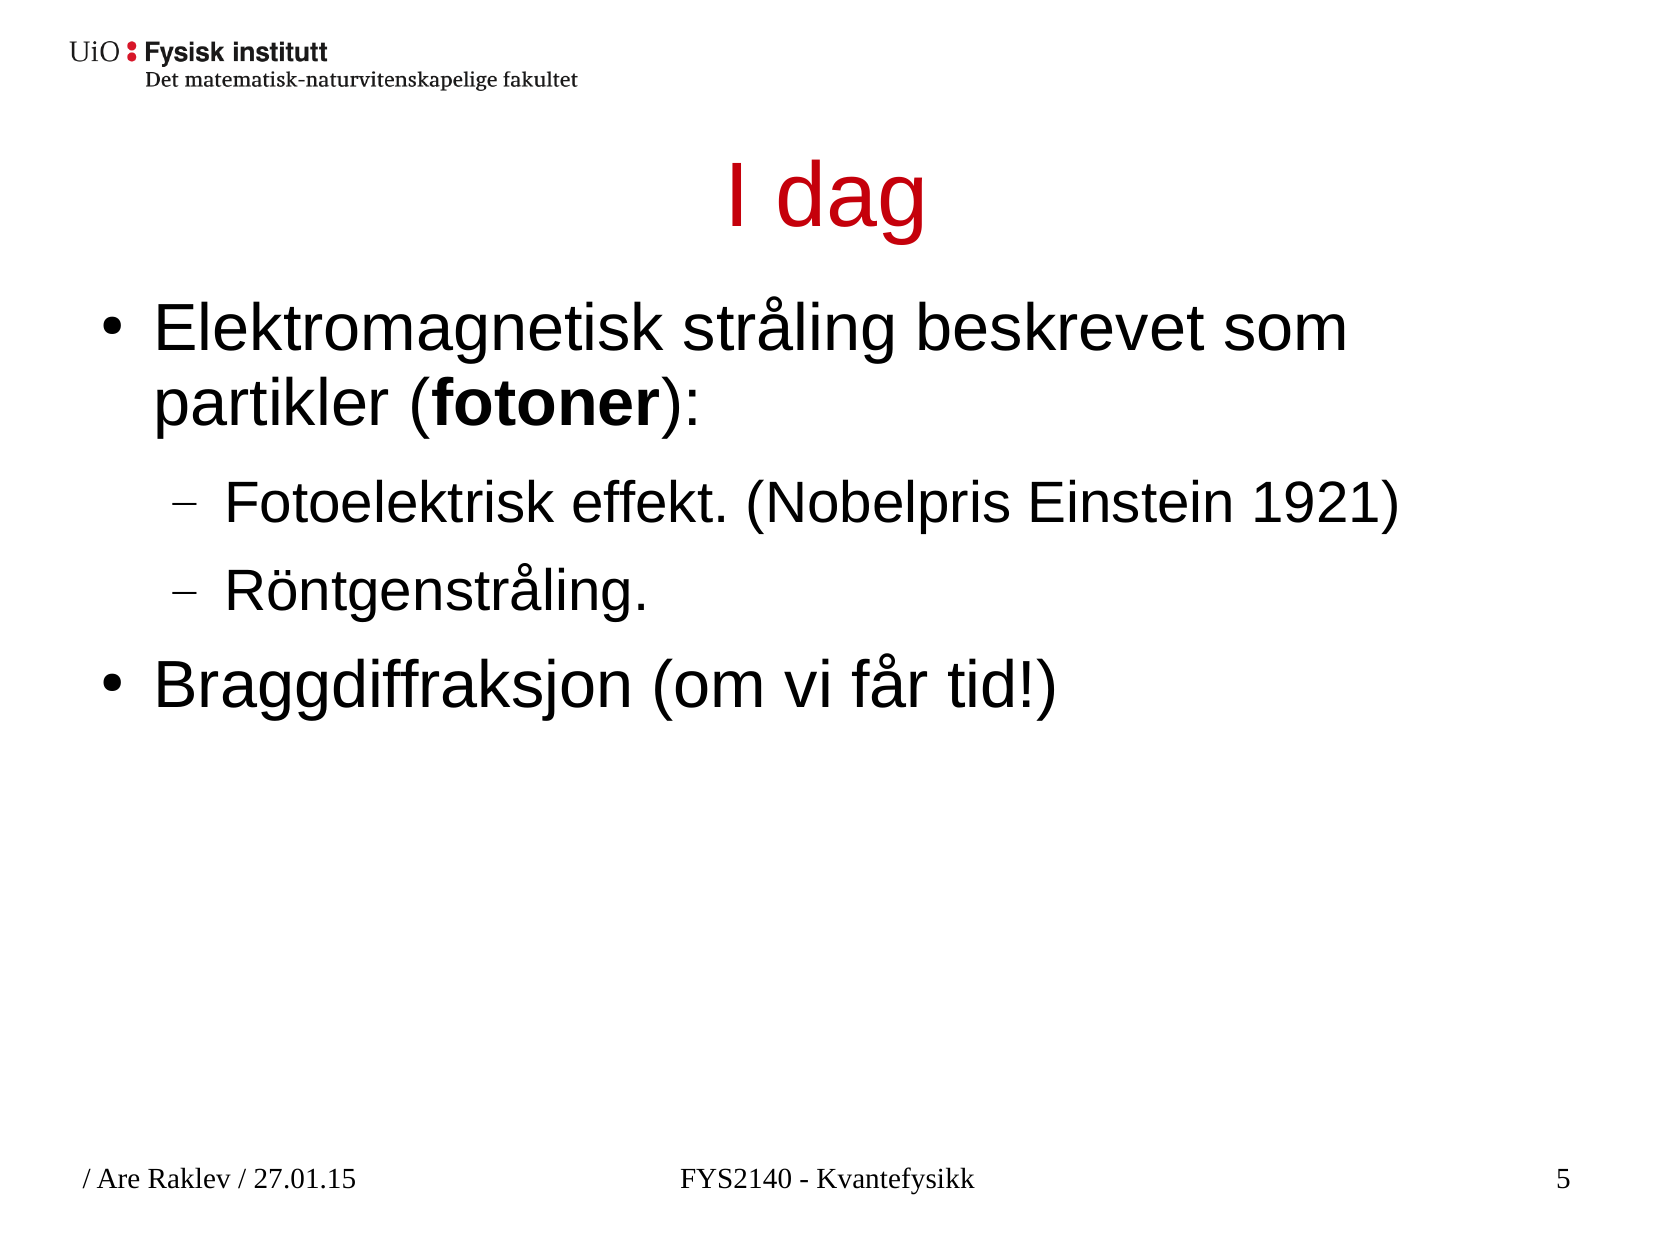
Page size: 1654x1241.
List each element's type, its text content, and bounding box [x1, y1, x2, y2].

title I dag [82, 90, 1571, 290]
list Elektromagnetisk stråling beskrevet som partikler (fotoner): Fotoelektrisk effekt. (Nobelpris Einstein 1921) Röntgenstråling. Braggdiffraksjon (om vi får tid!) [82, 290, 1571, 1094]
picture [68, 37, 581, 93]
